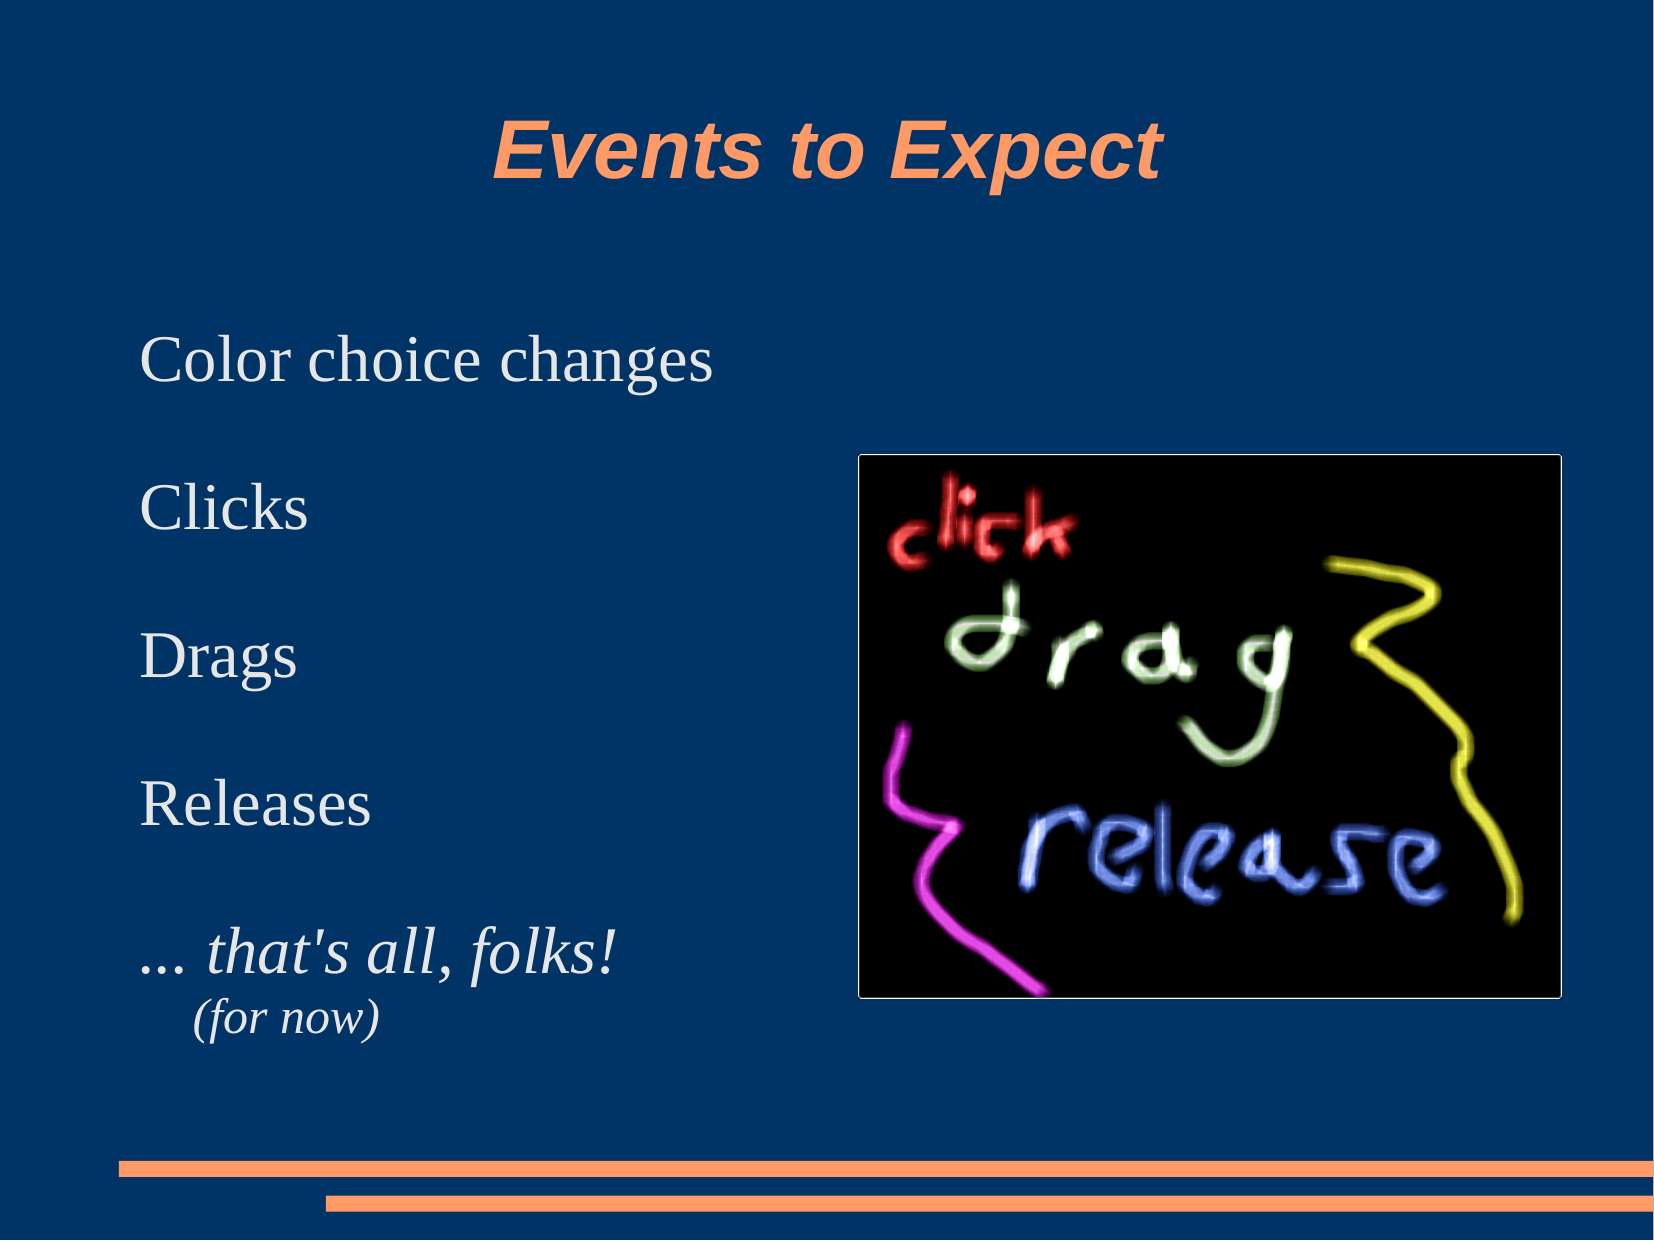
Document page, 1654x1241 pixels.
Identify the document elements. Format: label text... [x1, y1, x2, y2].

list Color choice changes Clicks Drags Releases ... that's all, folks! (for now) [121, 322, 824, 1133]
picture [858, 454, 1562, 999]
title Events to Expect [121, 46, 1534, 254]
